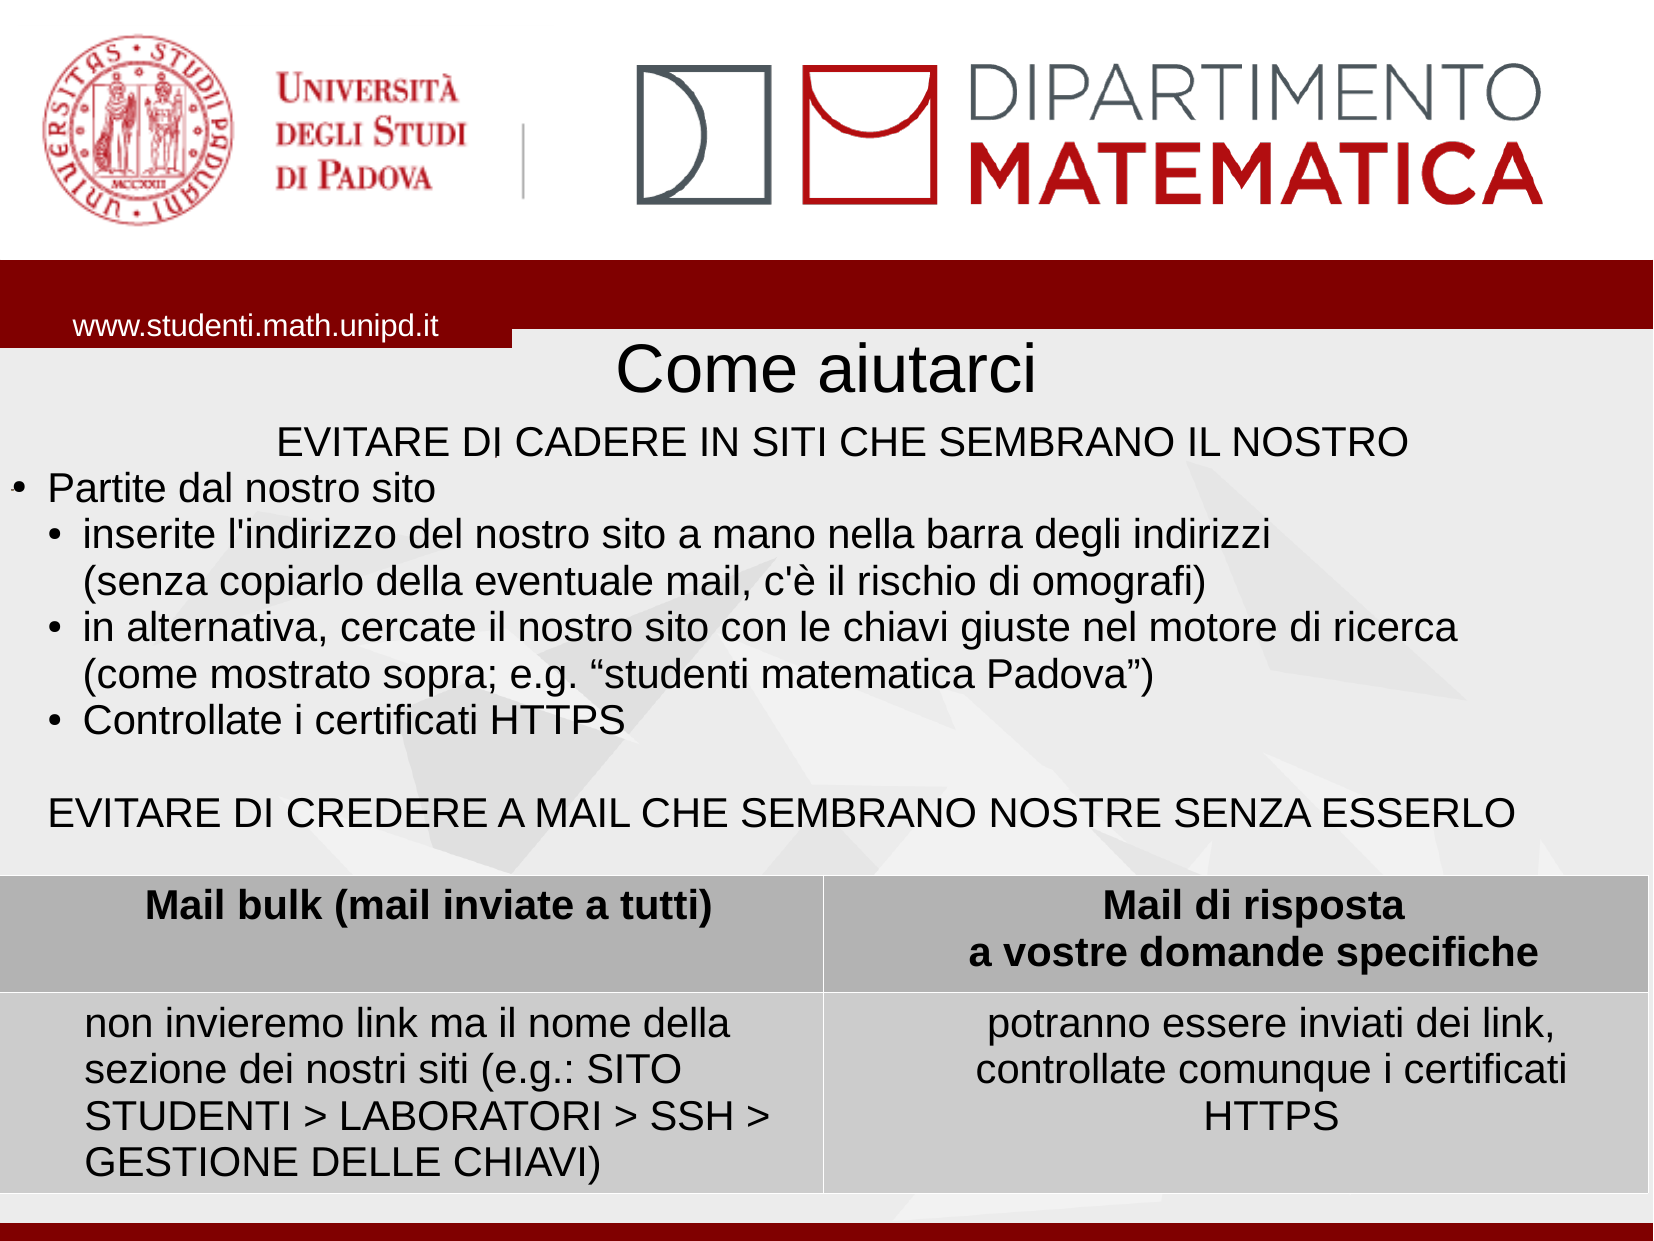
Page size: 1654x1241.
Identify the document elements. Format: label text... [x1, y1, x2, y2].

table_header [1, 261, 1652, 301]
table_header Mail bulk (mail inviate a tutti) [0, 876, 823, 992]
title Come aiutarci [0, 301, 1654, 437]
table_cell potranno essere inviati dei link, controllate comunque i certificati HTTPS [824, 993, 1648, 1193]
text_box www.studenti.math.unipd.it [0, 301, 512, 352]
picture [0, 437, 1653, 1223]
picture [18, 24, 554, 237]
table_header Mail di risposta a vostre domande specifiche [824, 876, 1648, 992]
text_box [180, 705, 706, 777]
text_box [225, 780, 255, 852]
table_cell non invieremo link ma il nome della sezione dei nostri siti (e.g.: SITO STUDENTI > LABORATORI > SSH > GESTIONE DELLE CHIAVI) [0, 993, 823, 1193]
table_header [1, 1224, 1652, 1241]
picture [636, 63, 1543, 205]
